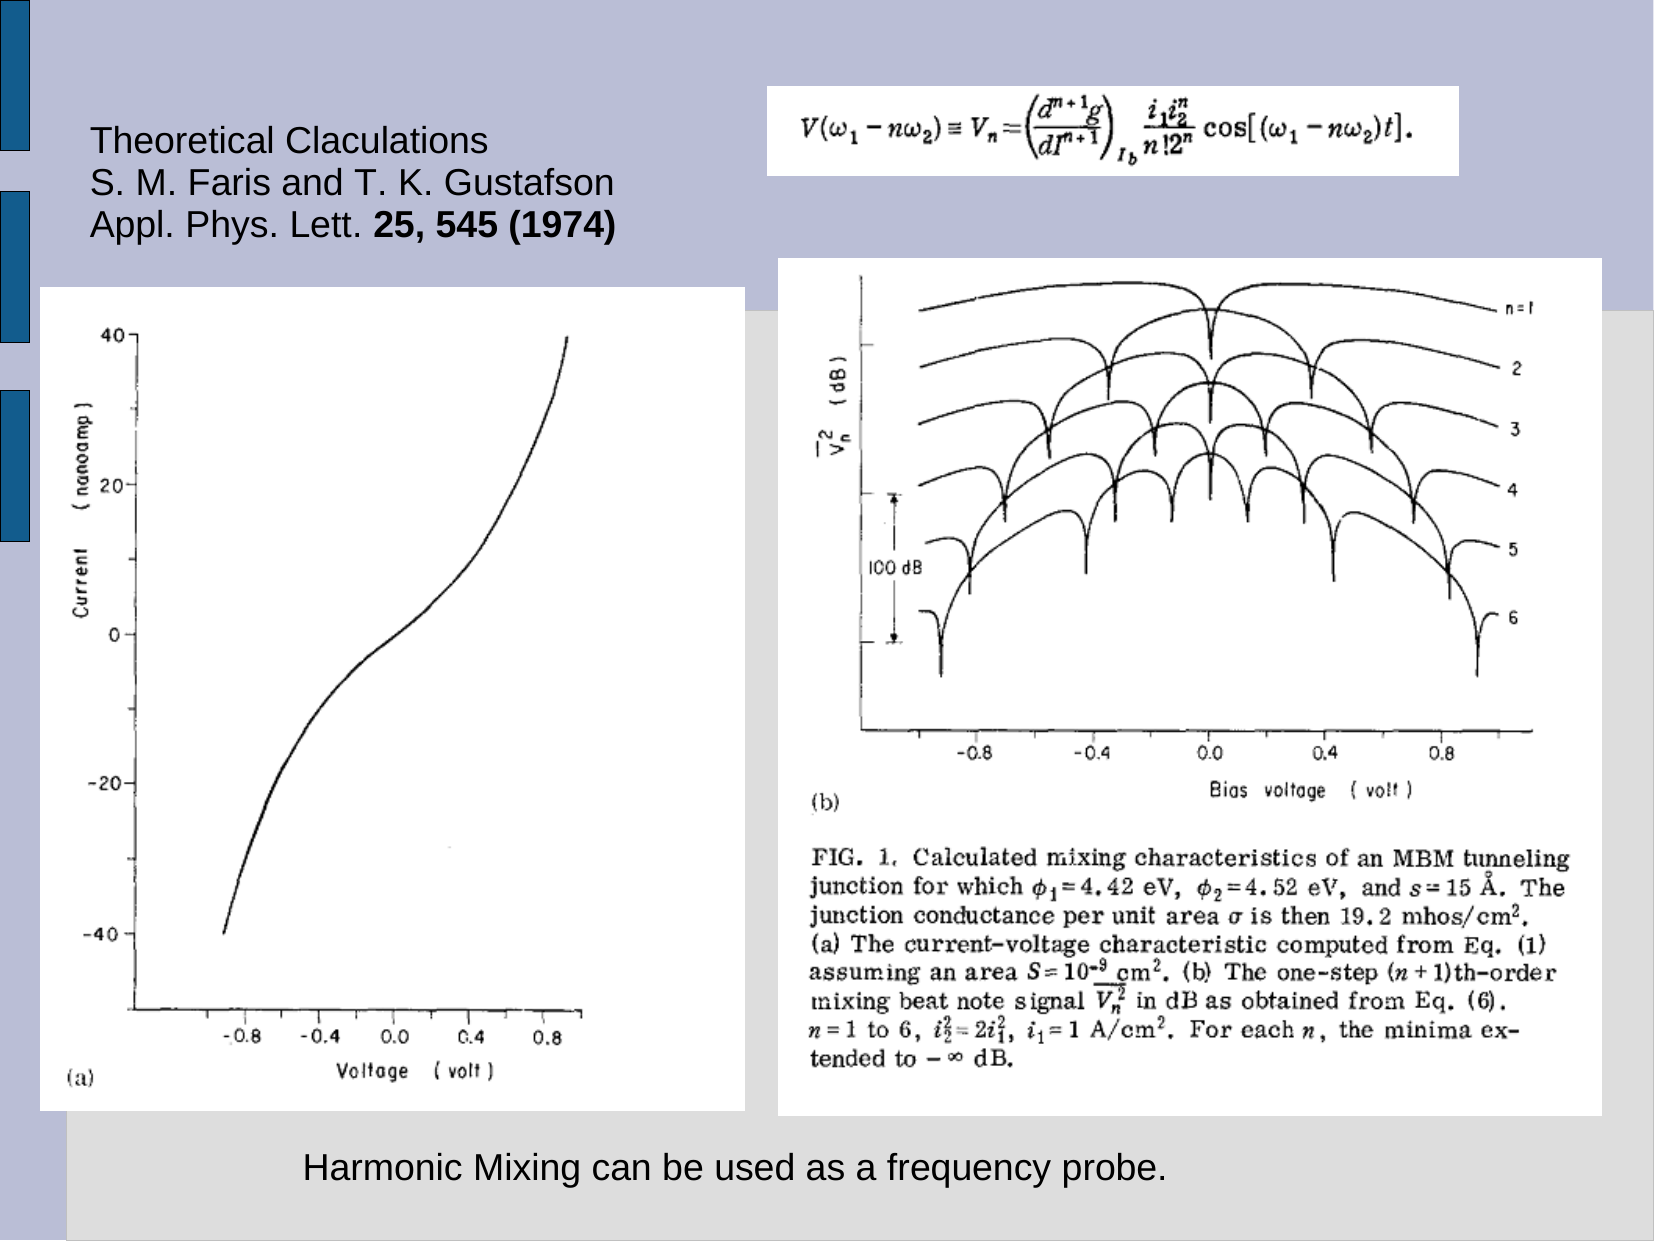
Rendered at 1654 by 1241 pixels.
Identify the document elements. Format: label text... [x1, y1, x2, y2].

picture [778, 258, 1602, 1116]
text_box Harmonic Mixing can be used as a frequency probe. [287, 1138, 1204, 1196]
picture [767, 86, 1459, 176]
text_box Theoretical Claculations S. M. Faris and T. K. Gustafson Appl. Phys. Lett. 25, 545 (1974) [75, 112, 631, 255]
picture [40, 287, 745, 1111]
